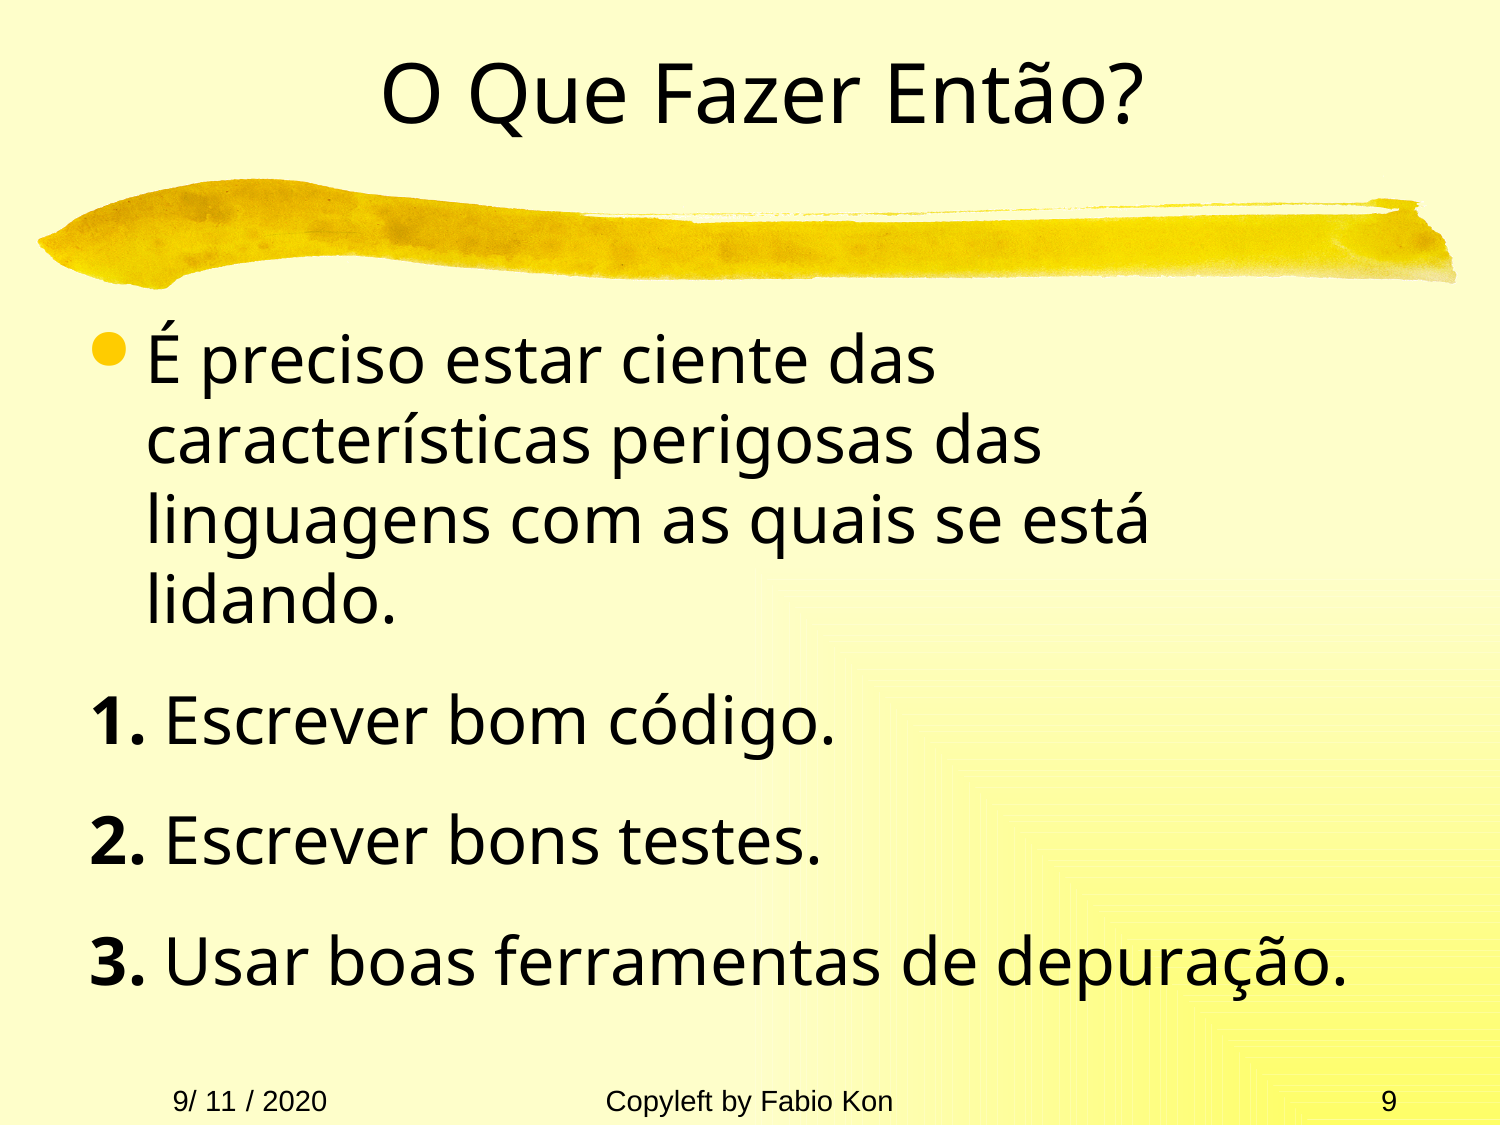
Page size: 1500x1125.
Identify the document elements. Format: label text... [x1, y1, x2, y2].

picture [24, 174, 1463, 297]
title O Que Fazer Então? [125, 12, 1401, 148]
list É preciso estar ciente das características perigosas das linguagens com as quais se está lidando. 1. Escrever bom código. 2. Escrever bons testes. 3. Usar boas ferramentas de depuração. [74, 309, 1417, 994]
